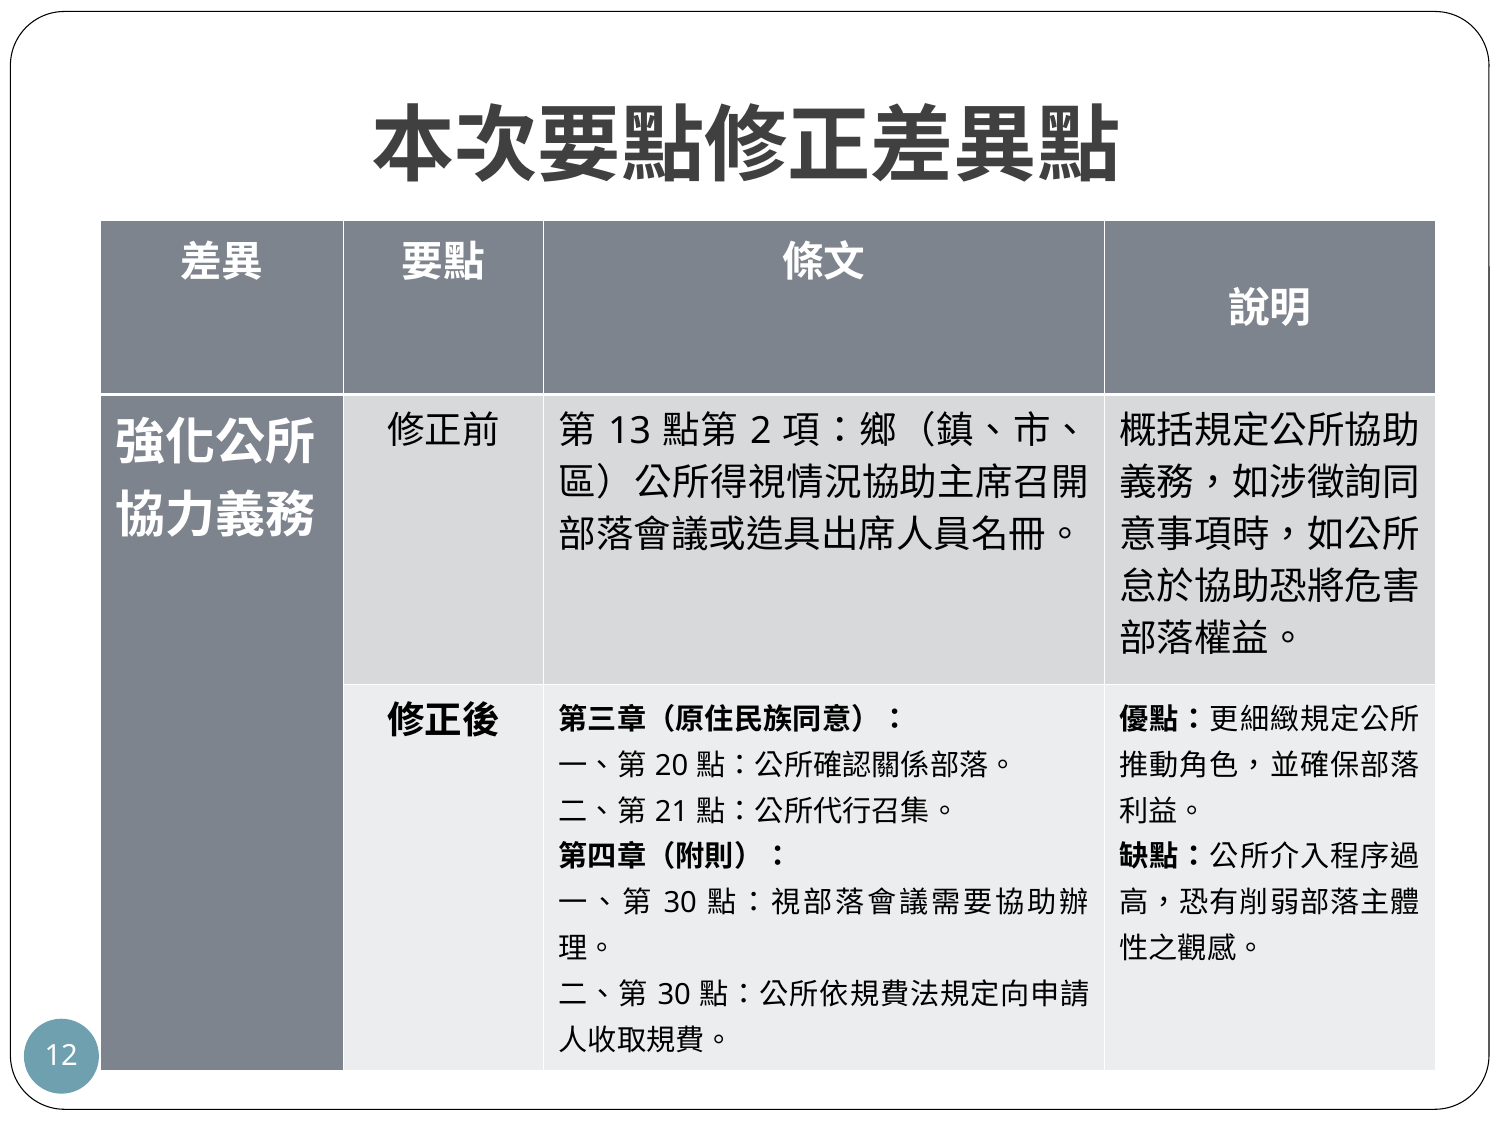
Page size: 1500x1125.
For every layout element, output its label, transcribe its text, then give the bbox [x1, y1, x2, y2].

table_header 差異 [101, 221, 343, 393]
text_box <編號> [23, 1018, 99, 1094]
table_cell 優點：更細緻規定公所推動角色，並確保部落利益。 缺點：公所介入程序過高，恐有削弱部落主體性之觀感。 [1105, 685, 1435, 1070]
text_box 本次要點修正差異點 [112, 18, 1388, 207]
table_cell 修正後 [344, 685, 543, 1070]
table_header 要點 [344, 221, 543, 393]
table_cell 概括規定公所協助義務，如涉徵詢同意事項時，如公所怠於協助恐將危害部落權益。 [1105, 396, 1435, 684]
table_cell 第三章（原住民族同意）： 一、第20點：公所確認關係部落。 二、第21點：公所代行召集。 第四章（附則）： 一、第30點：視部落會議需要協助辦理。 二、第30點：公所依規費法規定向申請人收取規費。 [544, 685, 1104, 1070]
table_cell 修正前 [344, 396, 543, 684]
table_header 說明 [1105, 221, 1435, 393]
table_cell 強化公所協力義務 [101, 396, 343, 1070]
table_header 條文 [544, 221, 1104, 393]
table_cell 第13點第2項：鄉（鎮、市、區）公所得視情況協助主席召開部落會議或造具出席人員名冊。 [544, 396, 1104, 684]
